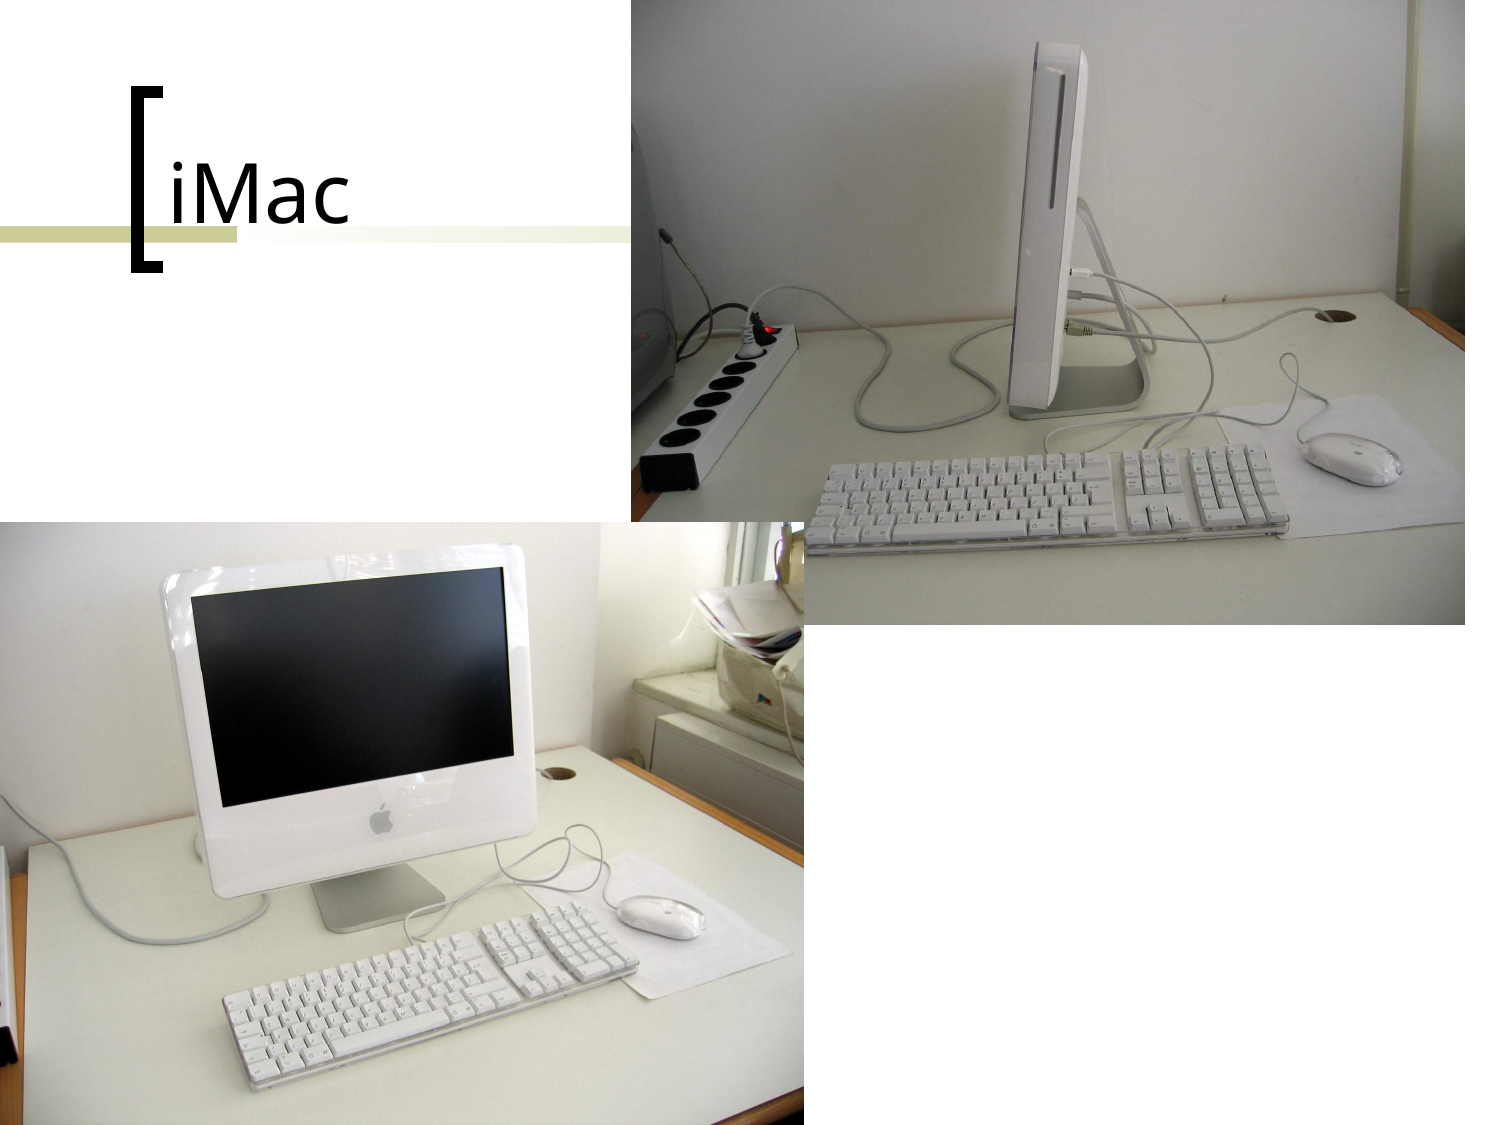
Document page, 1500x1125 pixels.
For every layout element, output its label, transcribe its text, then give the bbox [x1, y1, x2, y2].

title iMac [152, 113, 1328, 248]
picture [0, 0, 1465, 1125]
